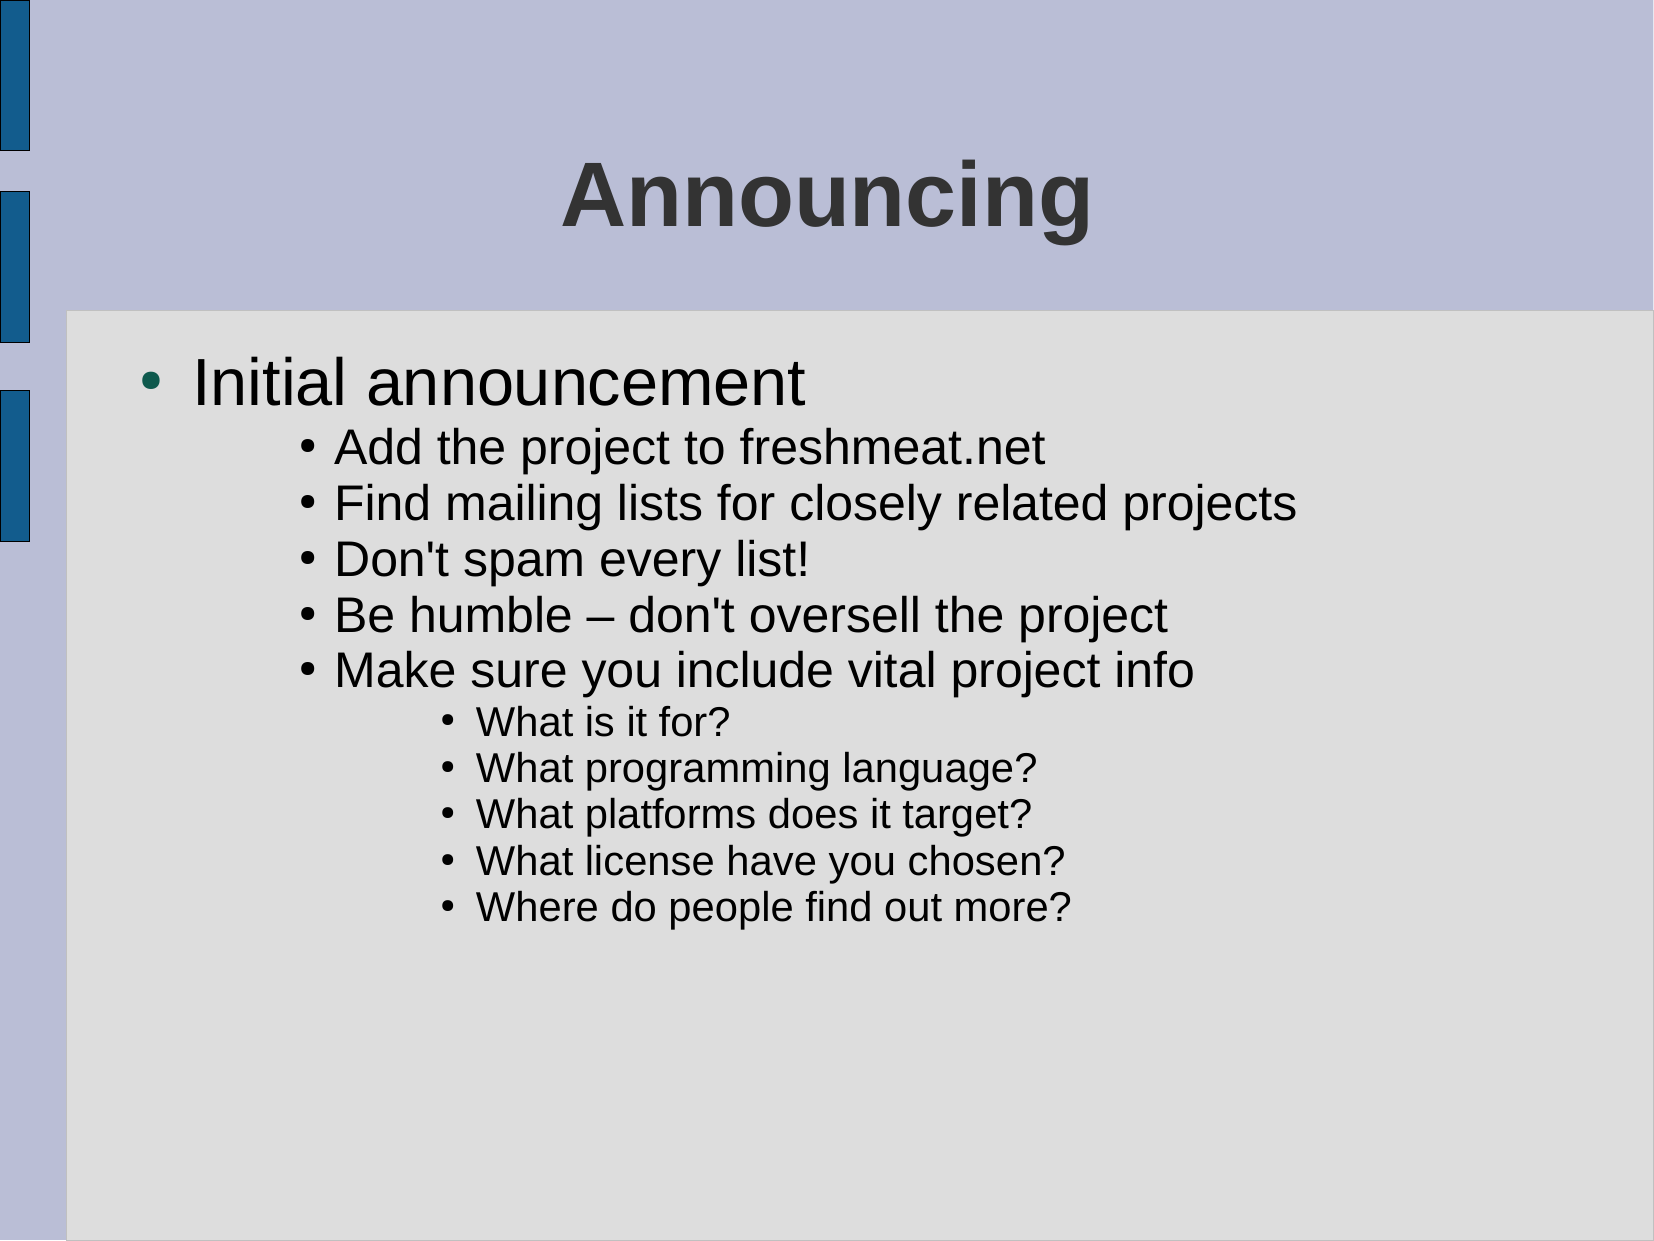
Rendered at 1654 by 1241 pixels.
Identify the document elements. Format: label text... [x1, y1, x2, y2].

list Initial announcement Add the project to freshmeat.net Find mailing lists for closely related projects Don't spam every list! Be humble – don't oversell the project Make sure you include vital project info What is it for? What programming language? What platforms does it target? What license have you chosen? Where do people find out more? [121, 344, 1534, 1112]
title Announcing [121, 98, 1534, 291]
